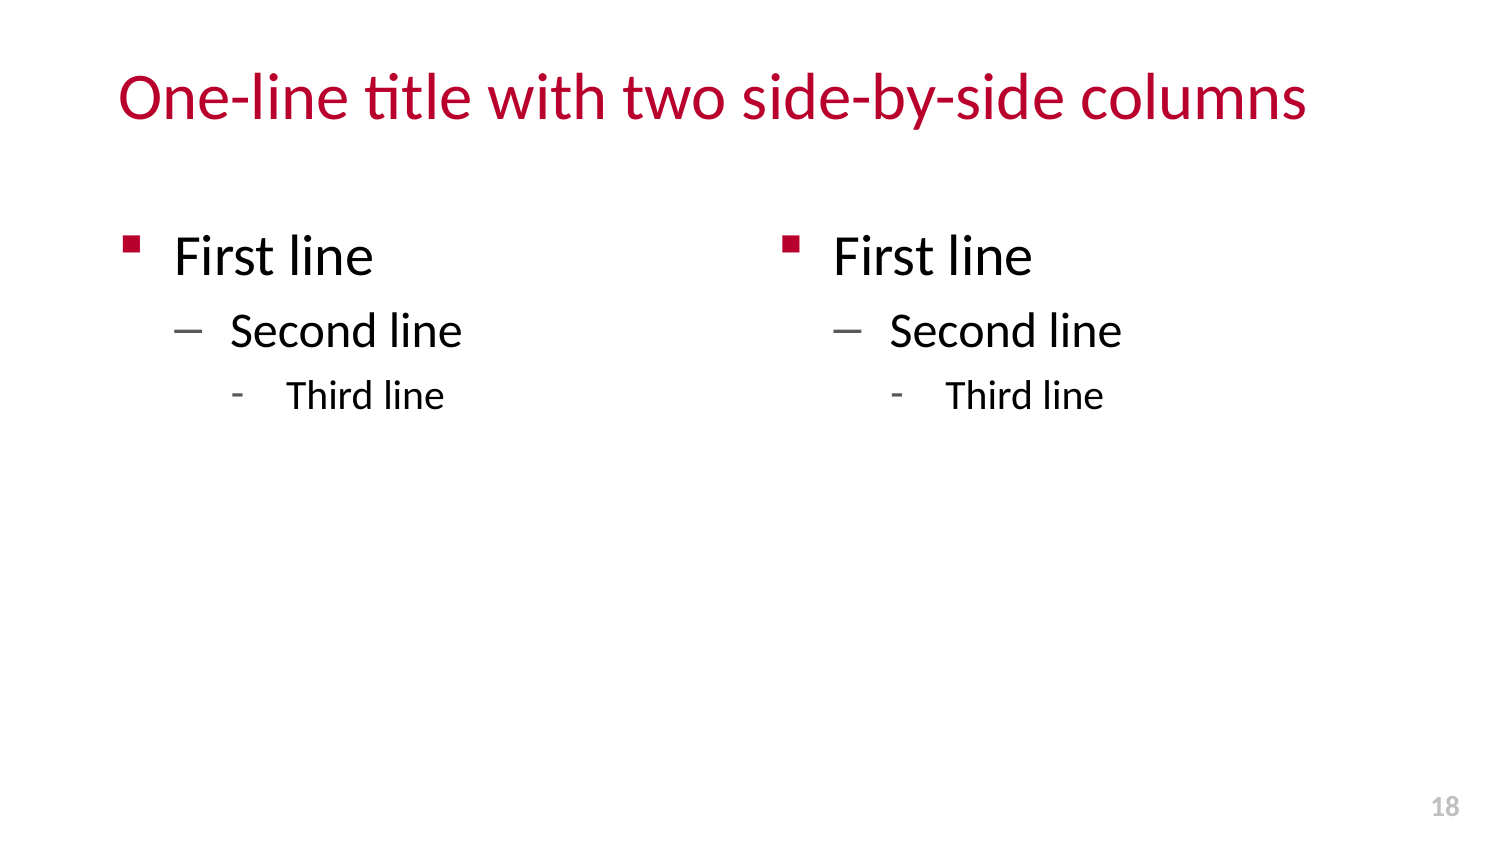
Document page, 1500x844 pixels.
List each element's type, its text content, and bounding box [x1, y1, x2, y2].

slide_number <number> [1125, 782, 1475, 828]
title One-line title with two side-by-side columns [103, 45, 1397, 208]
list First line Second line Third line [762, 209, 1397, 760]
list First line Second line Third line [103, 209, 738, 760]
